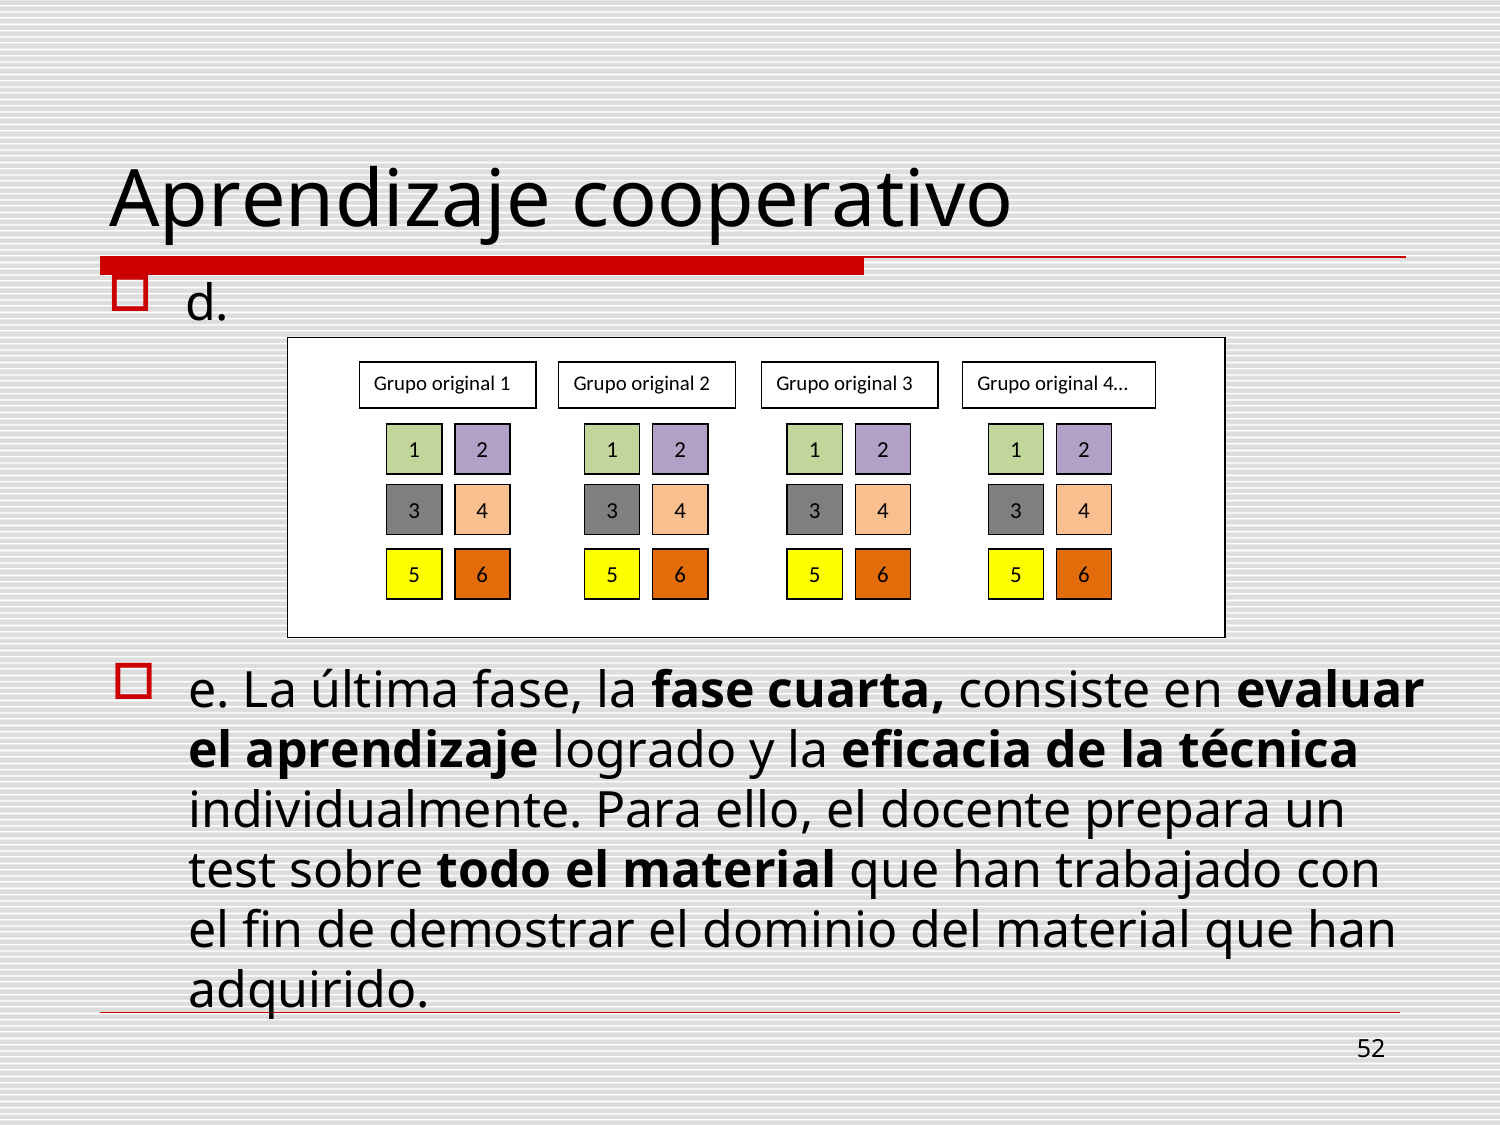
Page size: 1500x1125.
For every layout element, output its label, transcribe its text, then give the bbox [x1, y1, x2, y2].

text_box Grupo original 3 [761, 362, 939, 409]
picture [0, 0, 1500, 1125]
text_box Grupo original 2 [558, 362, 736, 409]
text_box 4 [1056, 484, 1112, 535]
text_box 6 [454, 548, 511, 599]
text_box 5 [584, 548, 640, 599]
title Aprendizaje cooperativo [94, 49, 1407, 250]
text_box 3 [988, 484, 1044, 535]
text_box 1 [988, 423, 1044, 474]
text_box 5 [988, 548, 1044, 599]
text_box 1 [584, 423, 640, 474]
text_box 3 [386, 484, 442, 535]
text_box 3 [584, 484, 640, 535]
text_box 2 [1056, 423, 1112, 474]
text_box 5 [787, 548, 843, 599]
text_box Grupo original 4… [962, 362, 1156, 409]
text_box 2 [454, 423, 511, 474]
text_box 4 [855, 484, 911, 535]
text_box 5 [386, 548, 442, 599]
text_box 1 [787, 423, 843, 474]
text_box 2 [652, 423, 708, 474]
text_box 6 [855, 548, 911, 599]
text_box <número> [1074, 1038, 1401, 1103]
text_box Grupo original 1 [359, 362, 536, 409]
text_box 4 [652, 484, 708, 535]
text_box [287, 337, 1225, 638]
list d. [92, 262, 1438, 426]
text_box 1 [386, 423, 442, 474]
text_box 6 [652, 548, 708, 599]
text_box 2 [855, 423, 911, 474]
text_box 3 [787, 484, 843, 535]
text_box e. La última fase, la fase cuarta, consiste en evaluar el aprendizaje logrado y la eficacia de la técnica individualmente. Para ello, el docente prepara un test sobre todo el material que han trabajado con el fin de demostrar el dominio del material que han adquirido. [96, 649, 1442, 1038]
text_box 6 [1056, 548, 1112, 599]
text_box 4 [454, 484, 511, 535]
